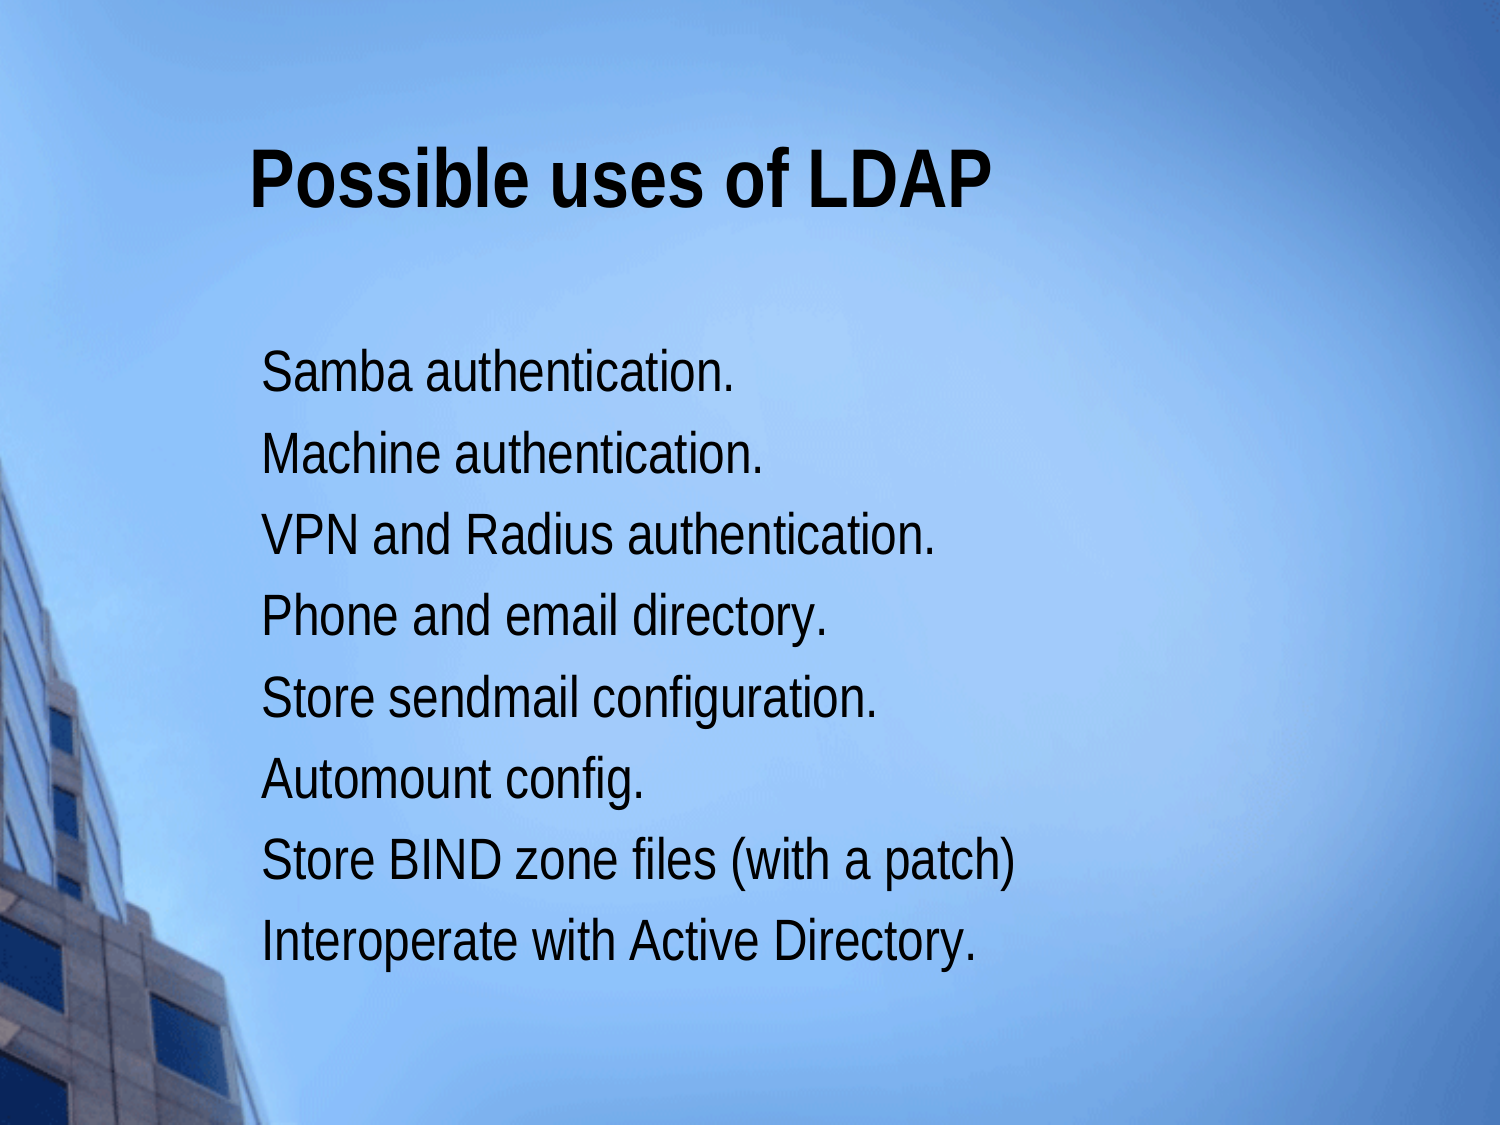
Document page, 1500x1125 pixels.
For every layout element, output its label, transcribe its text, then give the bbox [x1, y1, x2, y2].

title Possible uses of LDAP [249, 119, 1413, 331]
picture [0, 0, 1500, 1125]
list Samba authentication. Machine authentication. VPN and Radius authentication. Phone and email directory. Store sendmail configuration. Automount config. Store BIND zone files (with a patch) Interoperate with Active Directory. [249, 337, 1413, 982]
